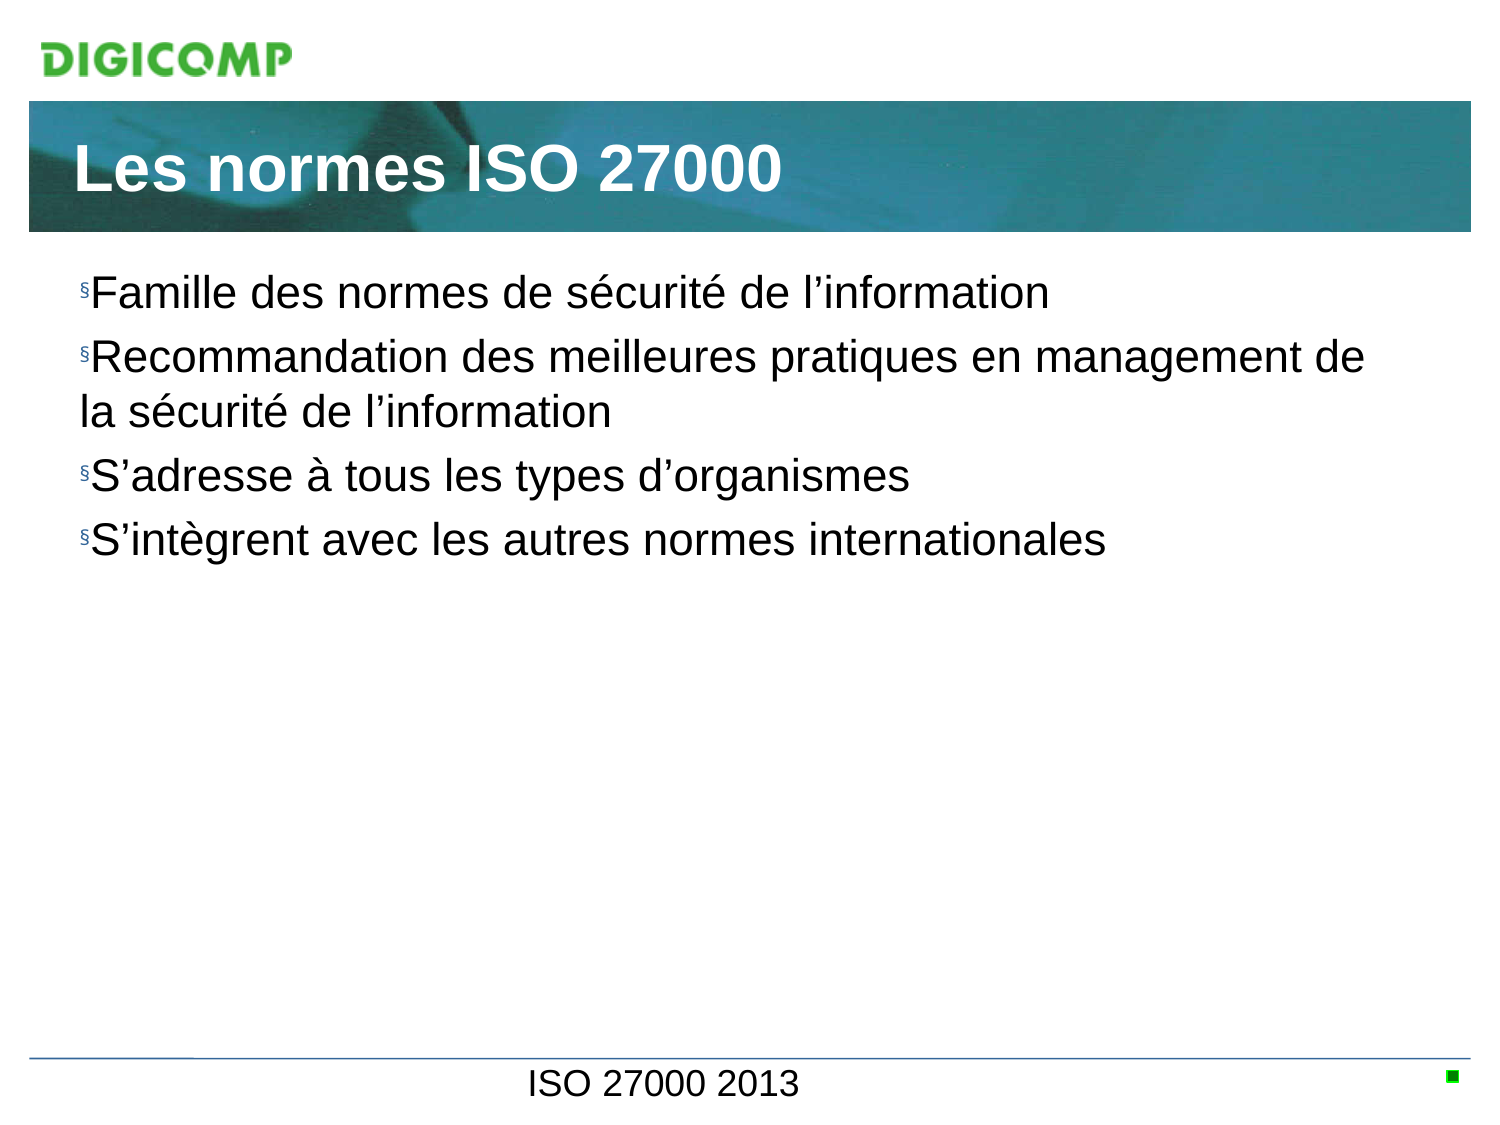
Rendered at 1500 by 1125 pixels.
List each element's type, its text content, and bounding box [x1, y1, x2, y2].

list Famille des normes de sécurité de l’information Recommandation des meilleures pratiques en management de la sécurité de l’information S’adresse à tous les types d’organismes S’intègrent avec les autres normes internationales [64, 255, 1424, 1035]
text_box ISO 27000 2013 [512, 1051, 988, 1118]
title Les normes ISO 27000 [58, 117, 1429, 212]
text_box [1446, 1070, 1459, 1083]
